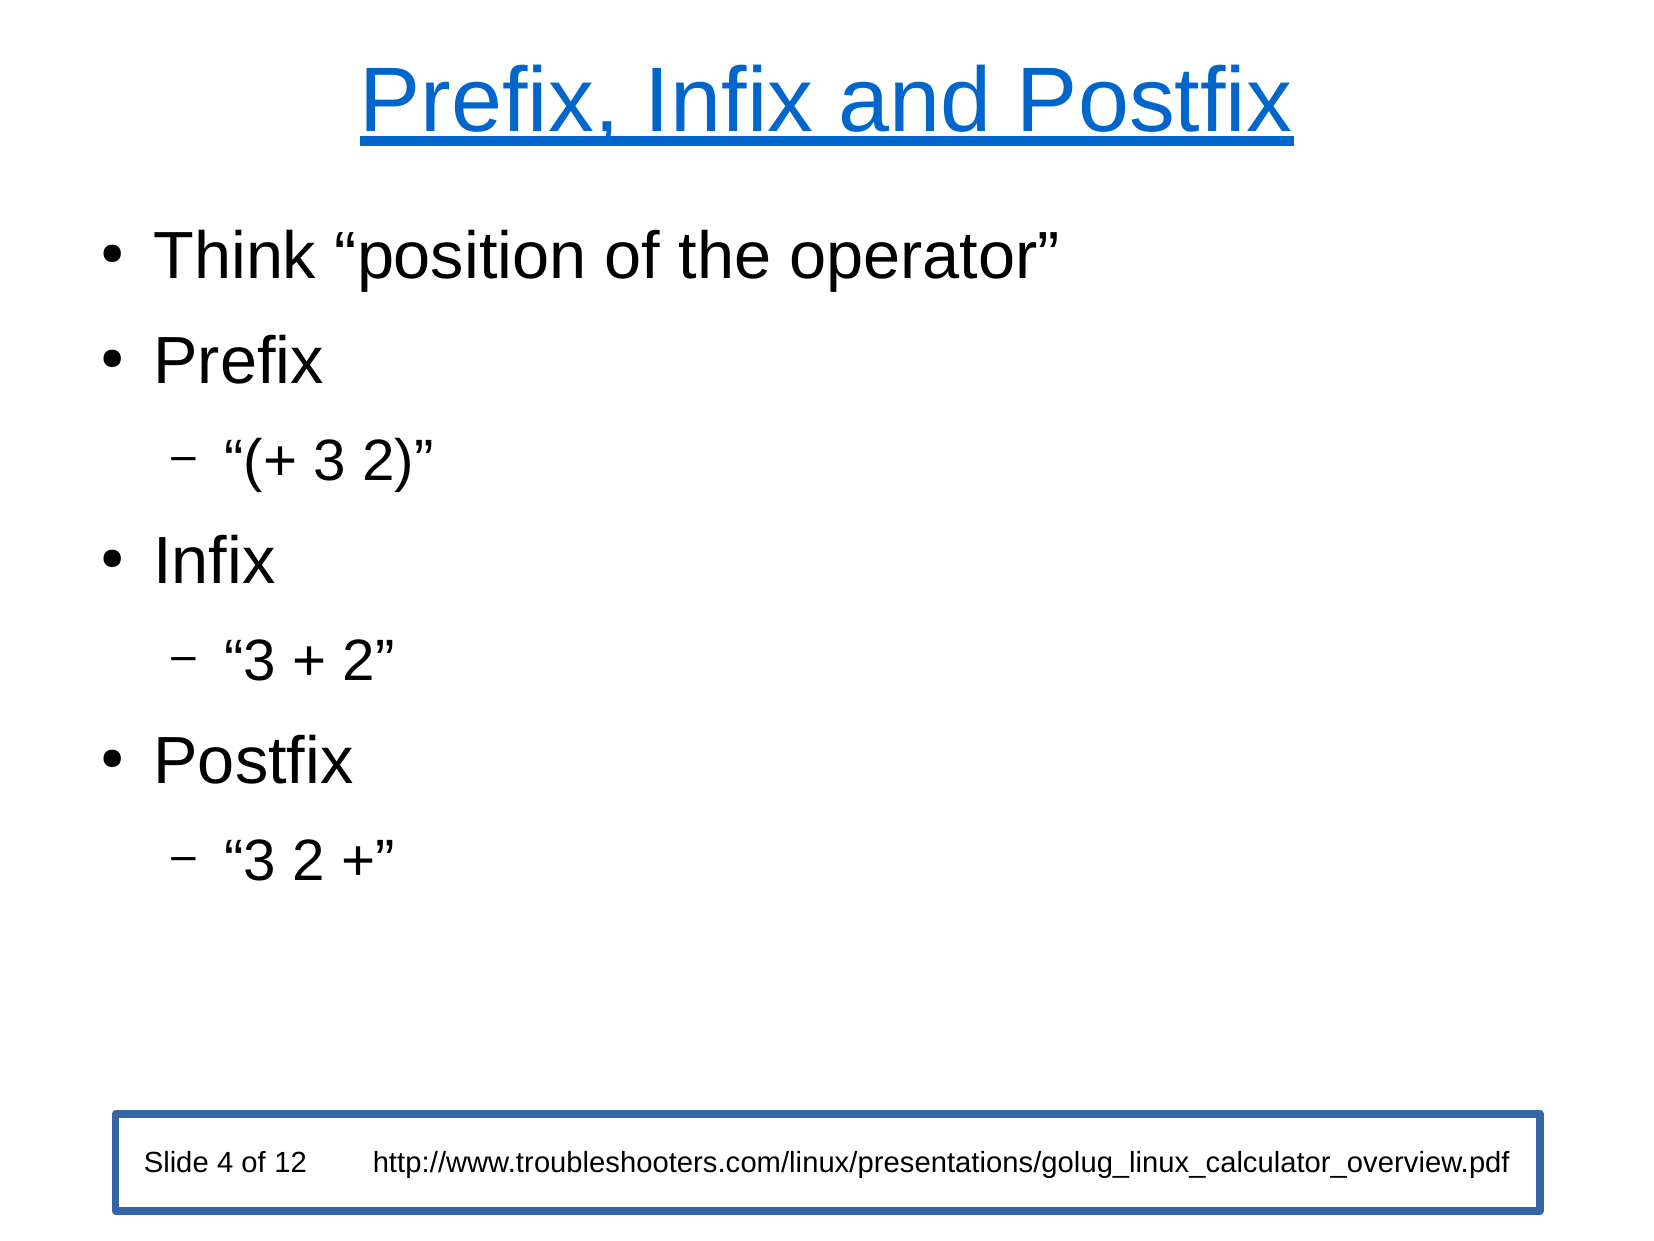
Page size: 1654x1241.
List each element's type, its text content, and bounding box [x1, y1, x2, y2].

title Prefix, Infix and Postfix [82, 48, 1571, 152]
text_box Slide <number> of 12 http://www.troubleshooters.com/linux/presentations/golug_linux_calculator_overview.pdf [115, 1113, 1541, 1212]
list Think “position of the operator” Prefix “(+ 3 2)” Infix “3 + 2” Postfix “3 2 +” [82, 218, 1571, 1006]
